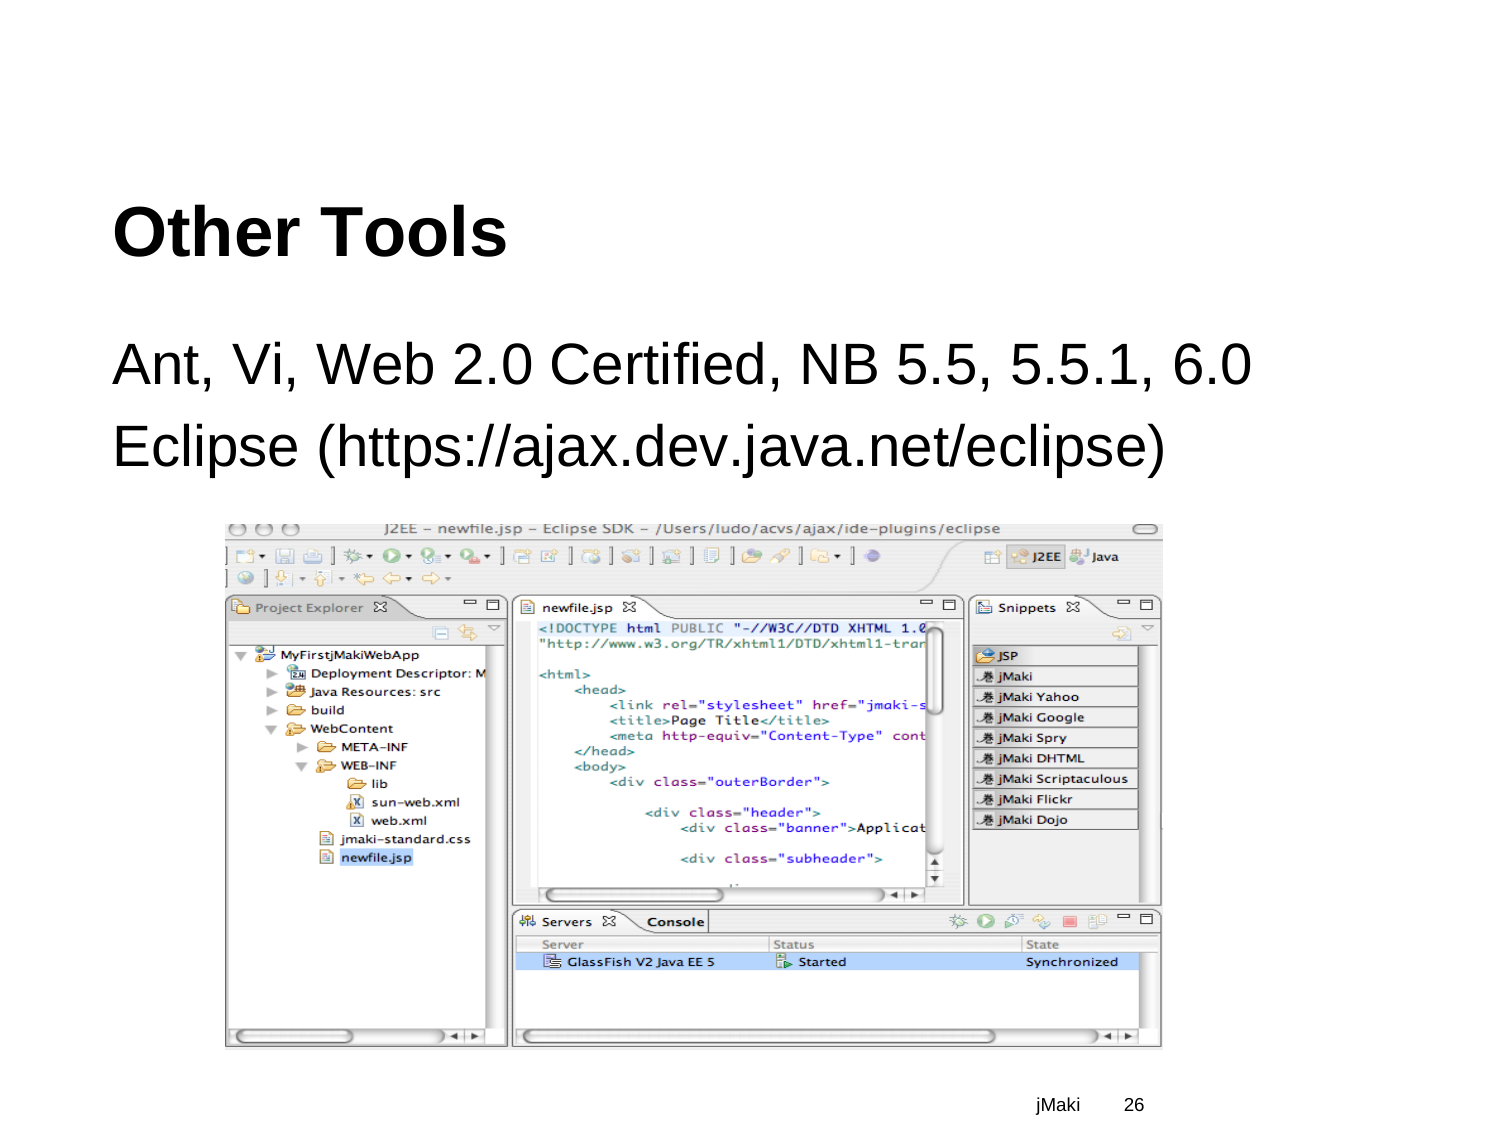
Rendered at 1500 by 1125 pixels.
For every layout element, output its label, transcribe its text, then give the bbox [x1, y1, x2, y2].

picture [225, 524, 1163, 1051]
list Ant, Vi, Web 2.0 Certified, NB 5.5, 5.5.1, 6.0 Eclipse (https://ajax.dev.java.net/eclipse) [112, 337, 1463, 1030]
title Other Tools [112, 119, 1417, 271]
